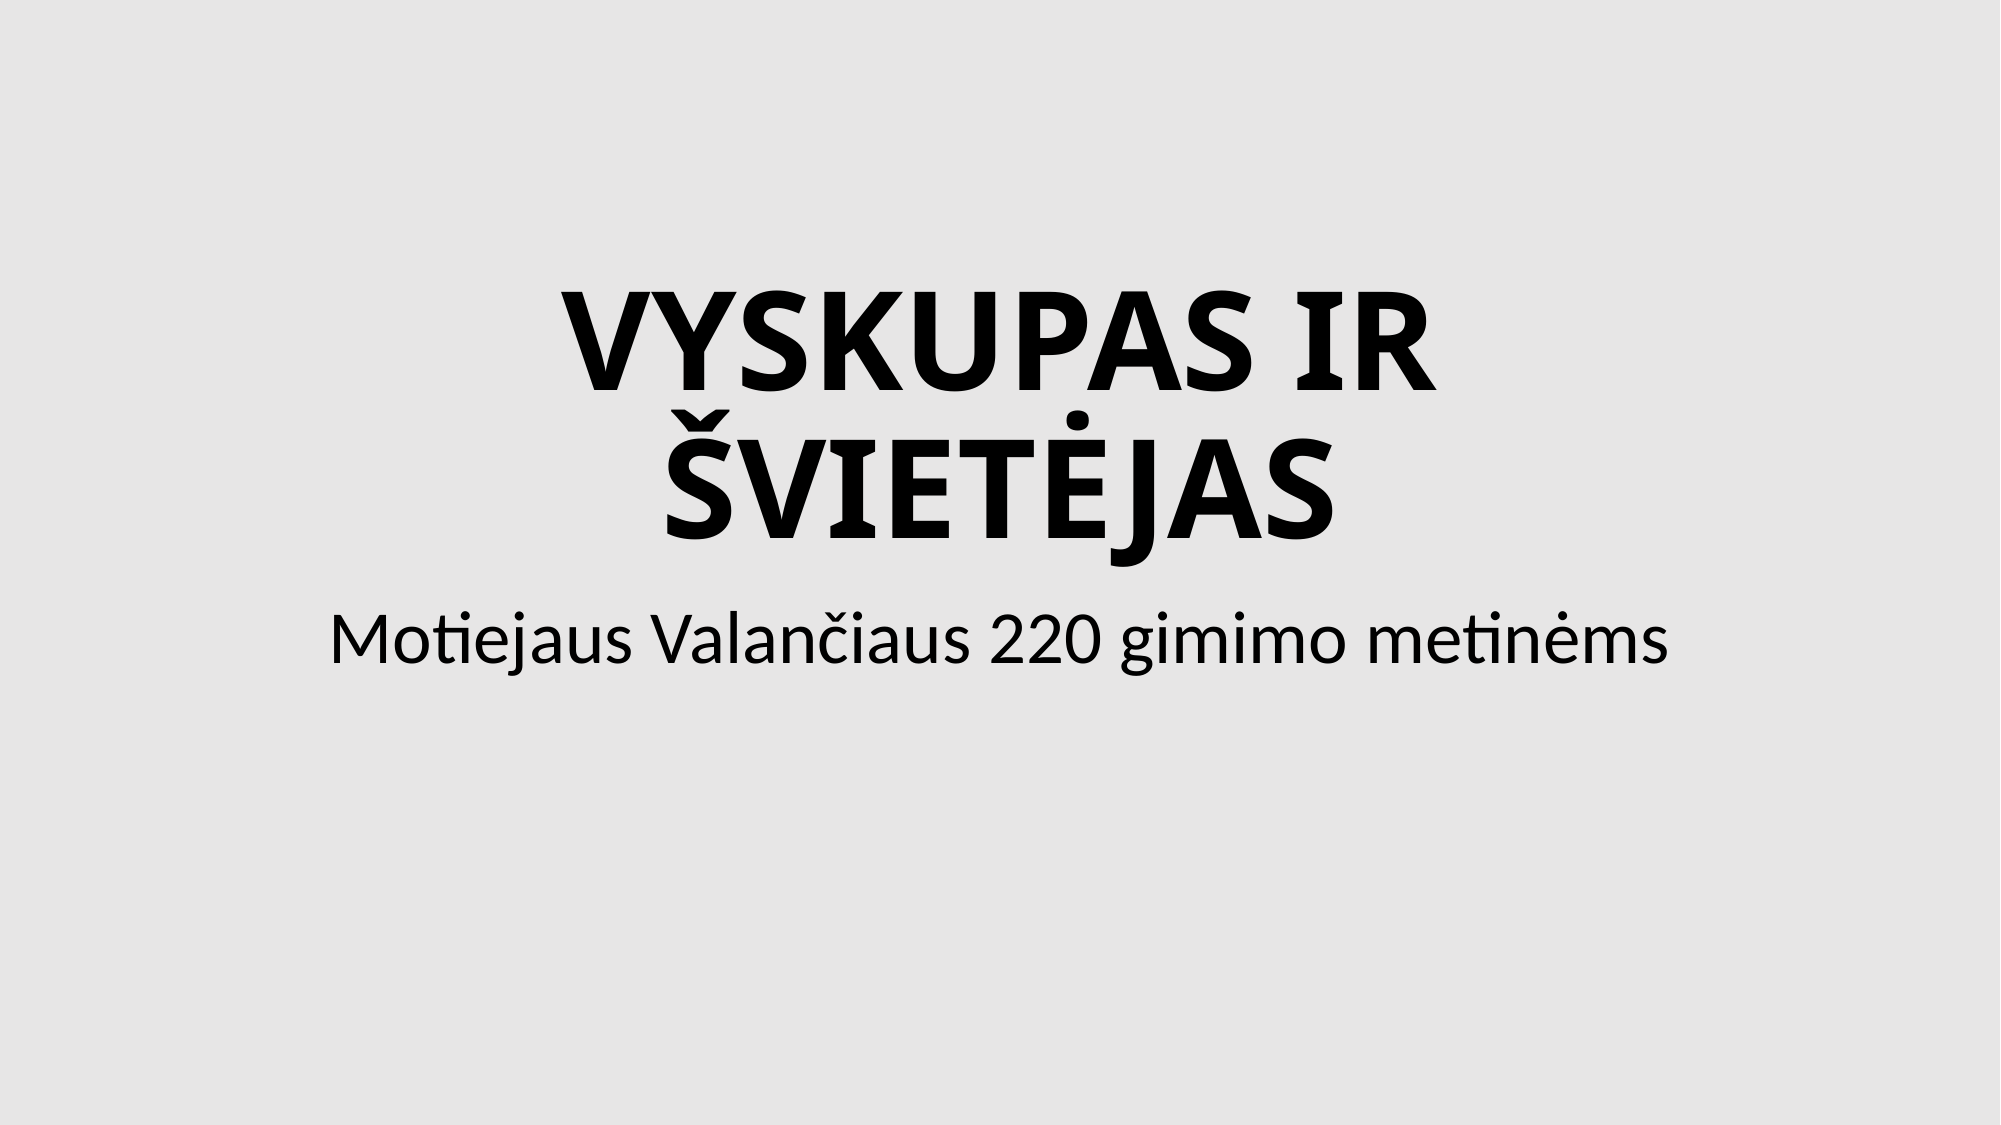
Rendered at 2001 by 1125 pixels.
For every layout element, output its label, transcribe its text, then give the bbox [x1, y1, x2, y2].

subtitle Motiejaus Valančiaus 220 gimimo metinėms [249, 590, 1750, 863]
title VYSKUPAS IR ŠVIETĖJAS [249, 184, 1750, 576]
